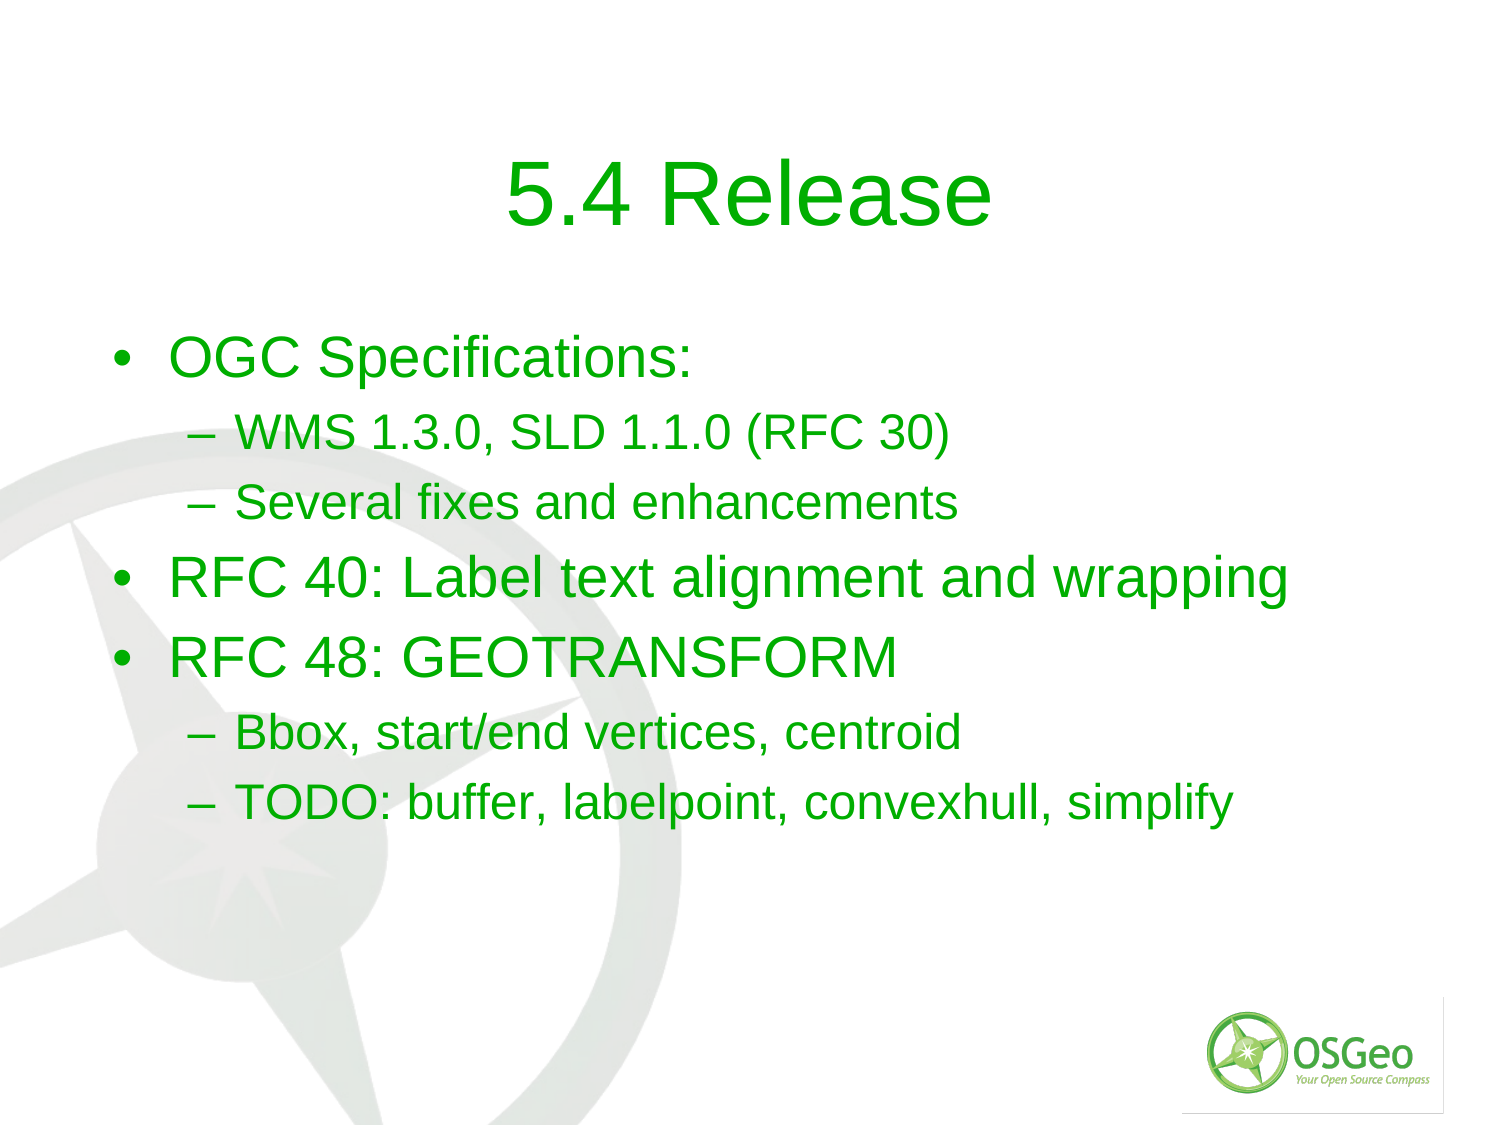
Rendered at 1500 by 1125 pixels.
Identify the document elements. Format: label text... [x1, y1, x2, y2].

title 5.4 Release [112, 83, 1388, 305]
picture [1181, 996, 1444, 1114]
list OGC Specifications: WMS 1.3.0, SLD 1.1.0 (RFC 30) Several fixes and enhancements RFC 40: Label text alignment and wrapping RFC 48: GEOTRANSFORM Bbox, start/end vertices, centroid TODO: buffer, labelpoint, convexhull, simplify [112, 324, 1388, 986]
picture [0, 413, 739, 1125]
